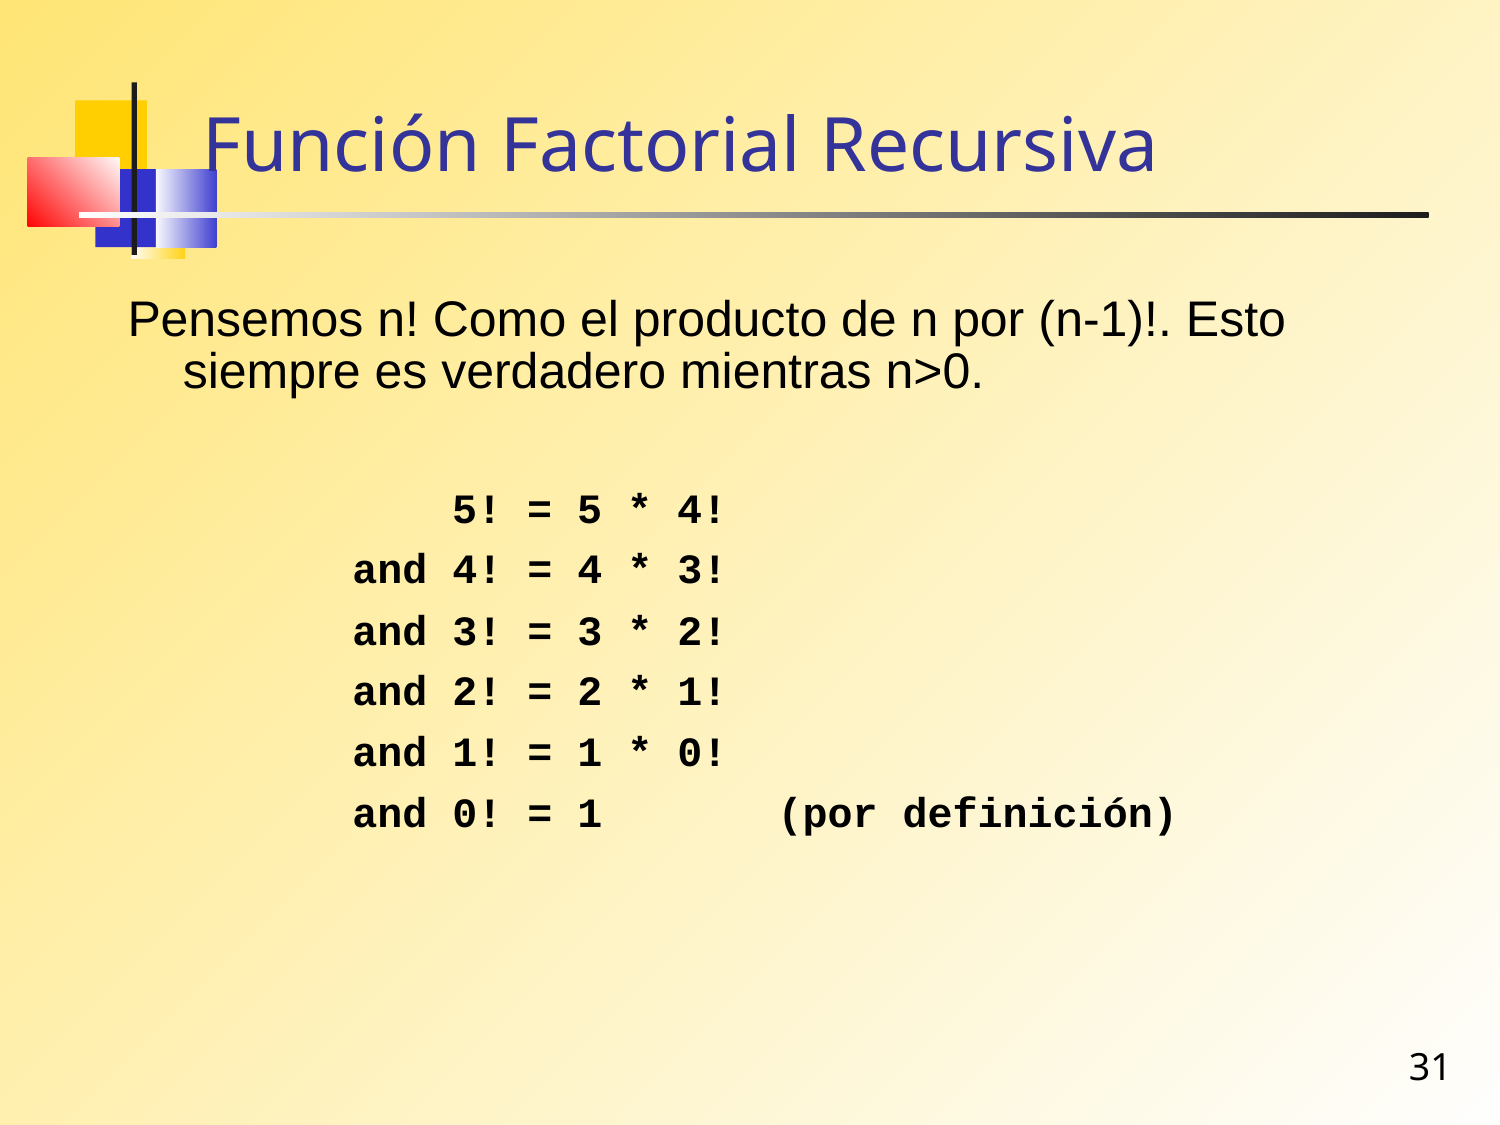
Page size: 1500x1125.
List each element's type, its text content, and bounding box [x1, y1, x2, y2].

list Pensemos n! Como el producto de n por (n-1)!. Esto siempre es verdadero mientras n>0. [112, 287, 1438, 1051]
title Función Factorial Recursiva [187, 37, 1466, 201]
